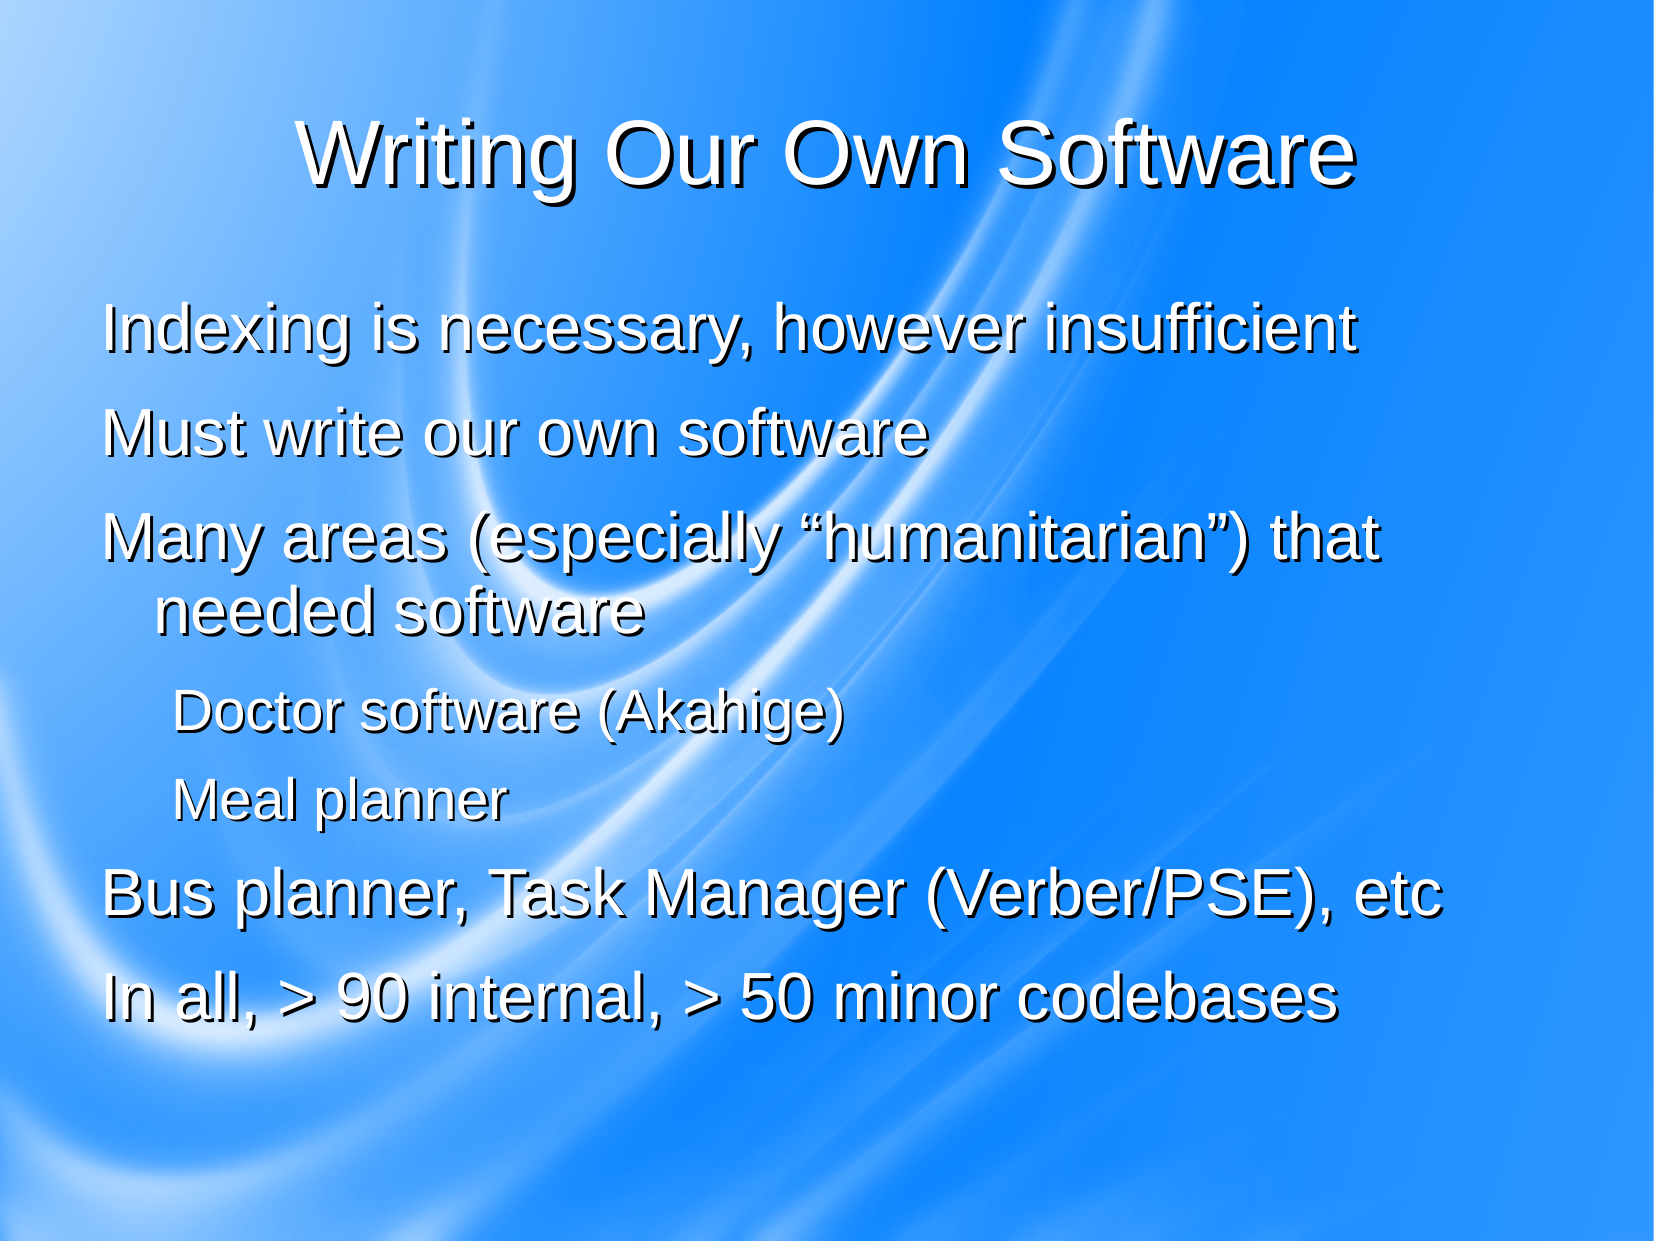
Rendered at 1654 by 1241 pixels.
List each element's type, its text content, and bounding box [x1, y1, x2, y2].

list Indexing is necessary, however insufficient Must write our own software Many areas (especially “humanitarian”) that needed software Doctor software (Akahige) Meal planner Bus planner, Task Manager (Verber/PSE), etc In all, > 90 internal, > 50 minor codebases [82, 290, 1571, 1099]
title Writing Our Own Software [82, 56, 1571, 250]
picture [0, 0, 1654, 1241]
